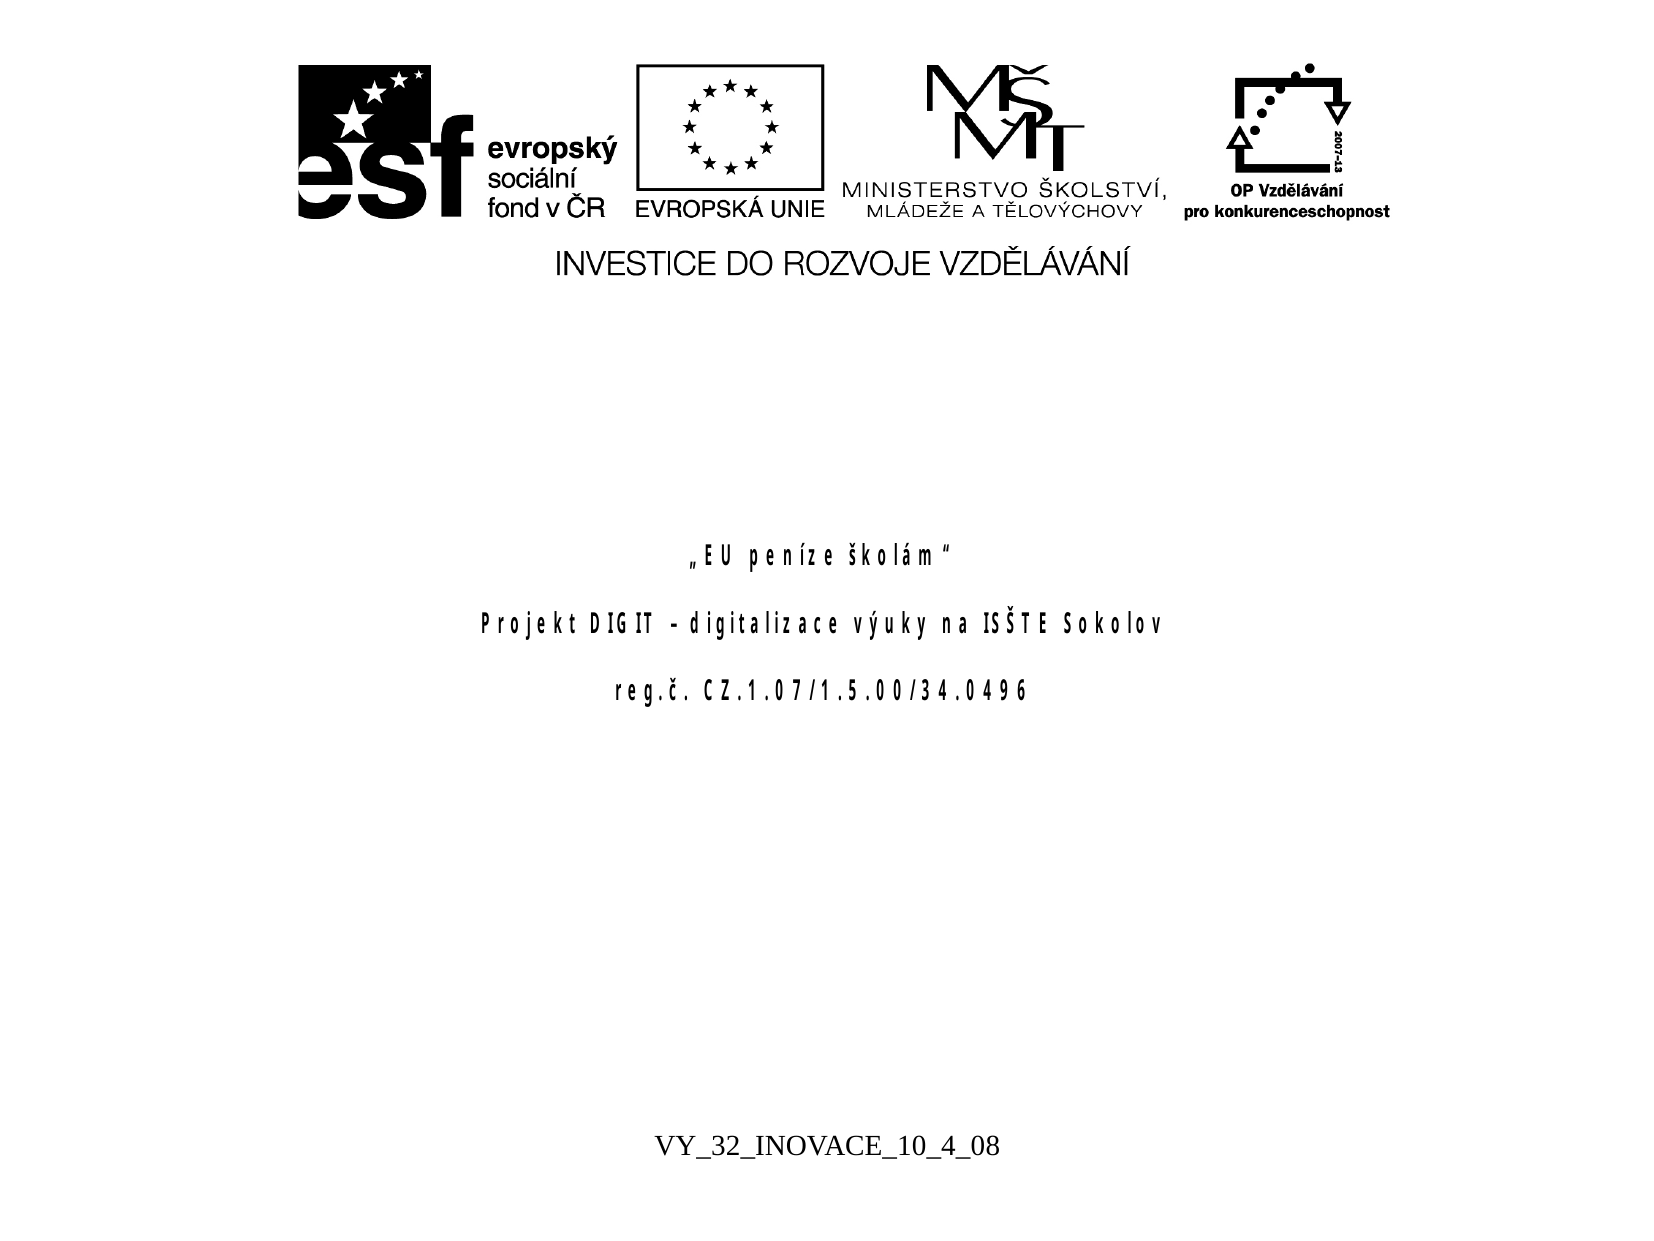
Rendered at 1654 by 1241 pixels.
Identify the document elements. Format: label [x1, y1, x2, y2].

picture [265, 43, 1423, 296]
picture [354, 539, 1300, 709]
